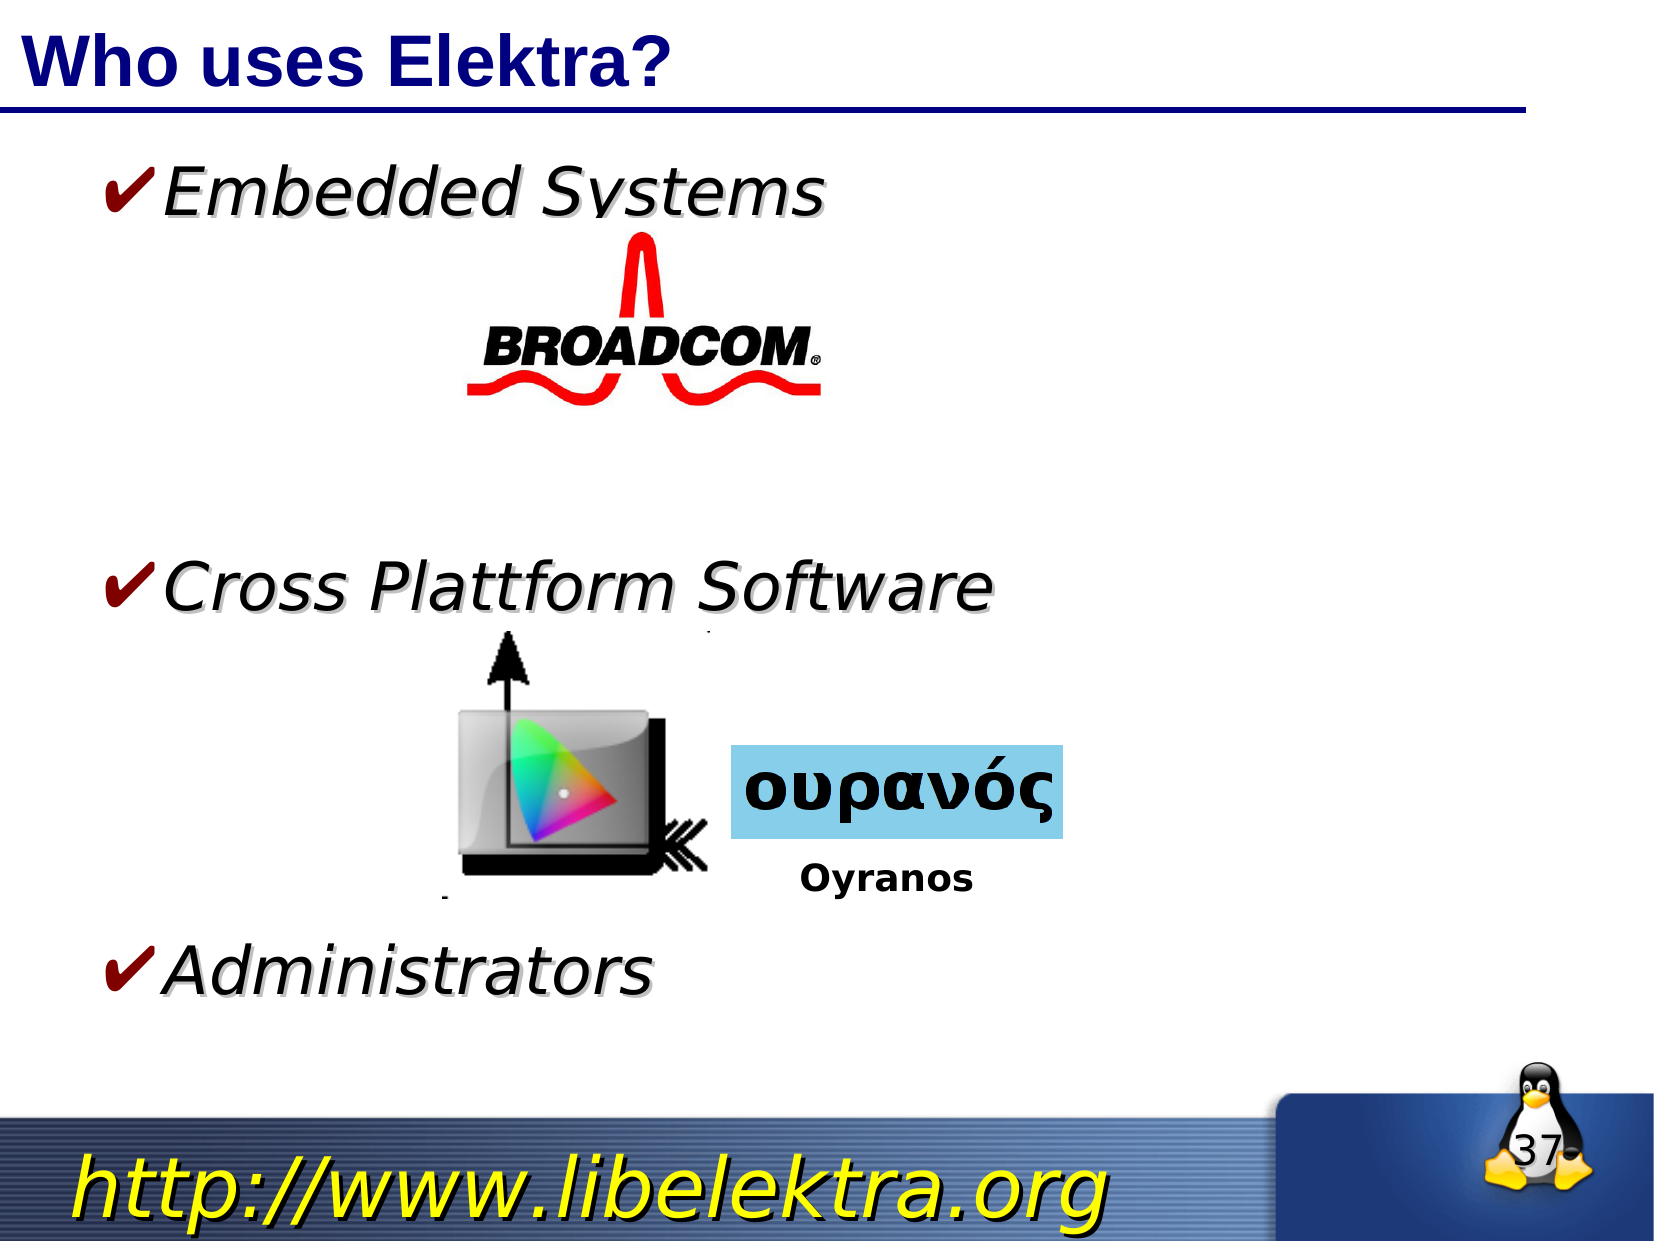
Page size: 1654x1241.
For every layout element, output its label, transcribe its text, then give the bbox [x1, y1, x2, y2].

text_box Oyranos [799, 854, 975, 898]
text_box <Nummer> [1312, 1122, 1565, 1178]
text_box Who uses Elektra? [21, 14, 1611, 111]
picture [442, 631, 710, 899]
text_box Cross Plattform Software [104, 543, 1152, 622]
picture [461, 218, 827, 415]
picture [731, 745, 1063, 839]
text_box Embedded Systems [104, 147, 1152, 226]
text_box Administrators [104, 927, 1152, 1006]
picture [0, 1061, 1654, 1241]
